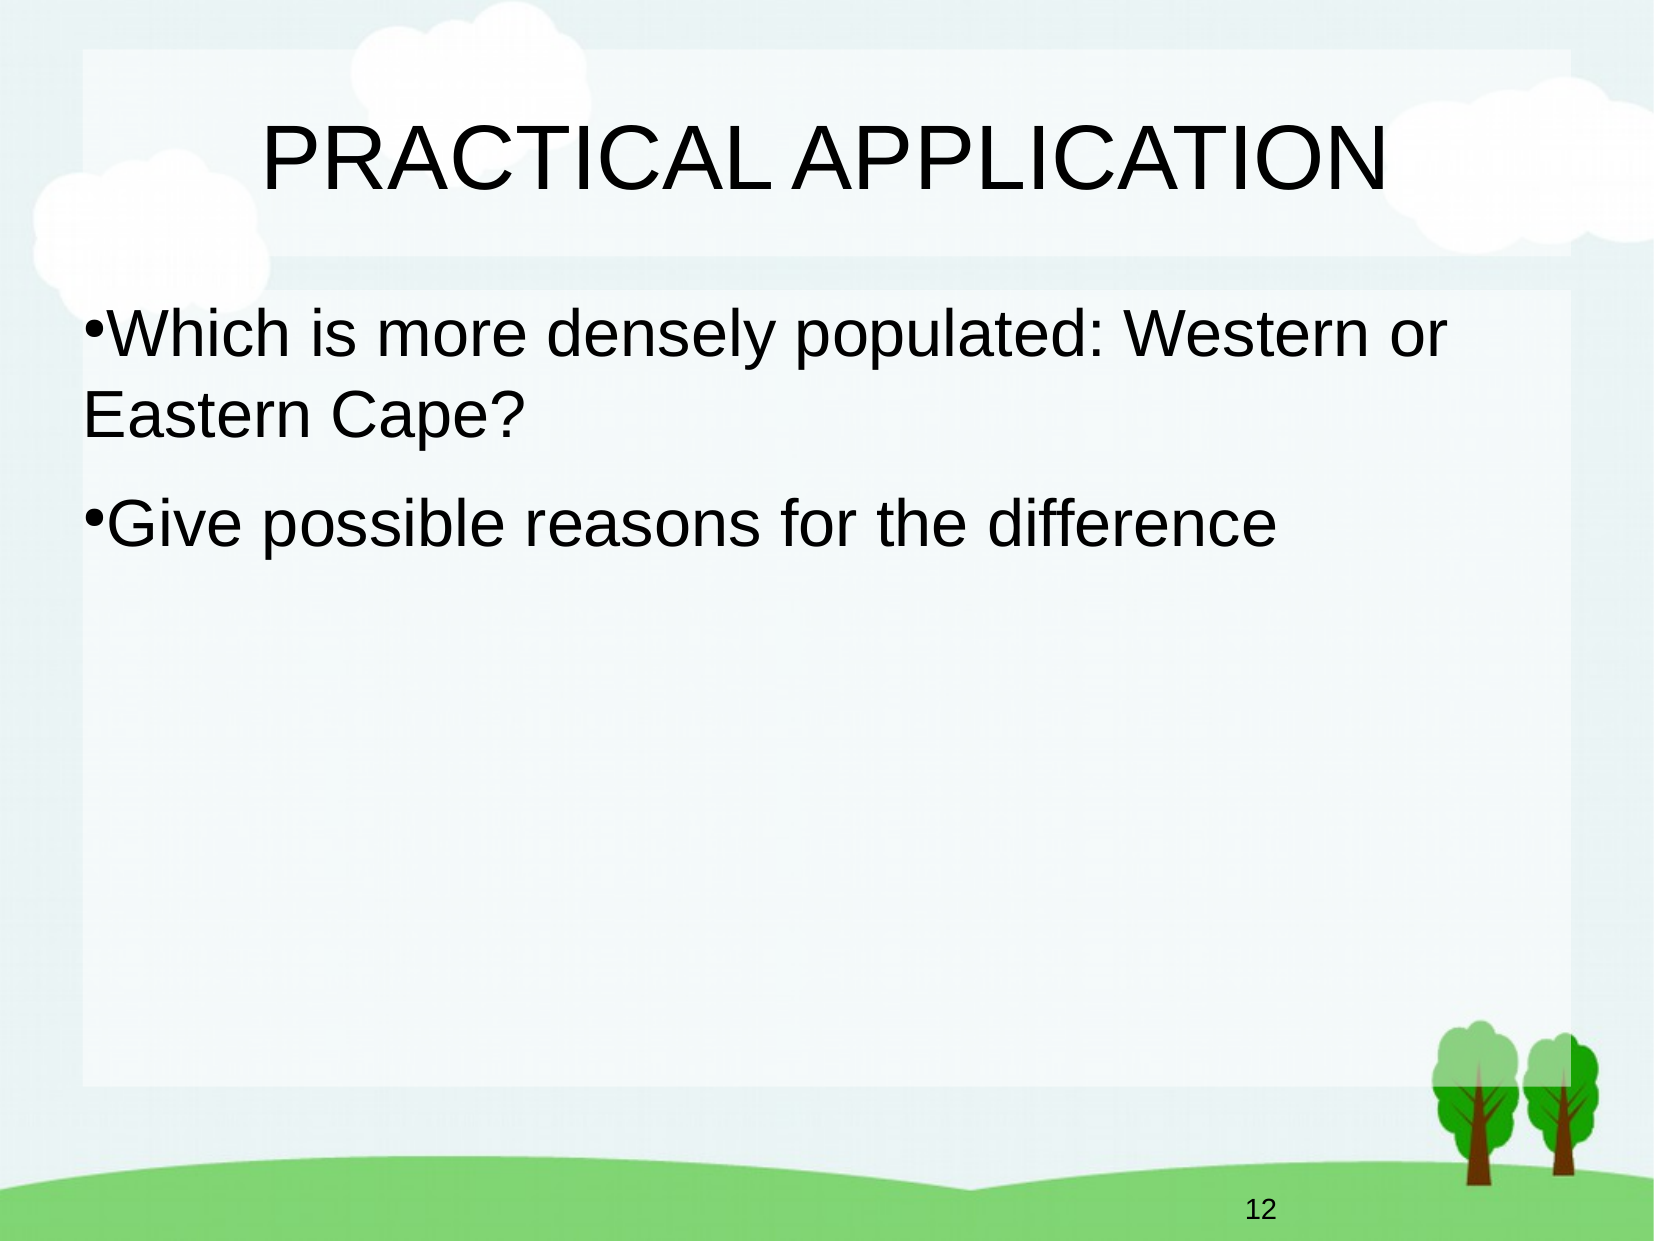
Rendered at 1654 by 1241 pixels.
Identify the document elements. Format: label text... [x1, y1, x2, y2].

text_box [1244, 1190, 1630, 1241]
title PRACTICAL APPLICATION [82, 49, 1571, 257]
list Which is more densely populated: Western or Eastern Cape? Give possible reasons for the difference [82, 290, 1571, 1087]
